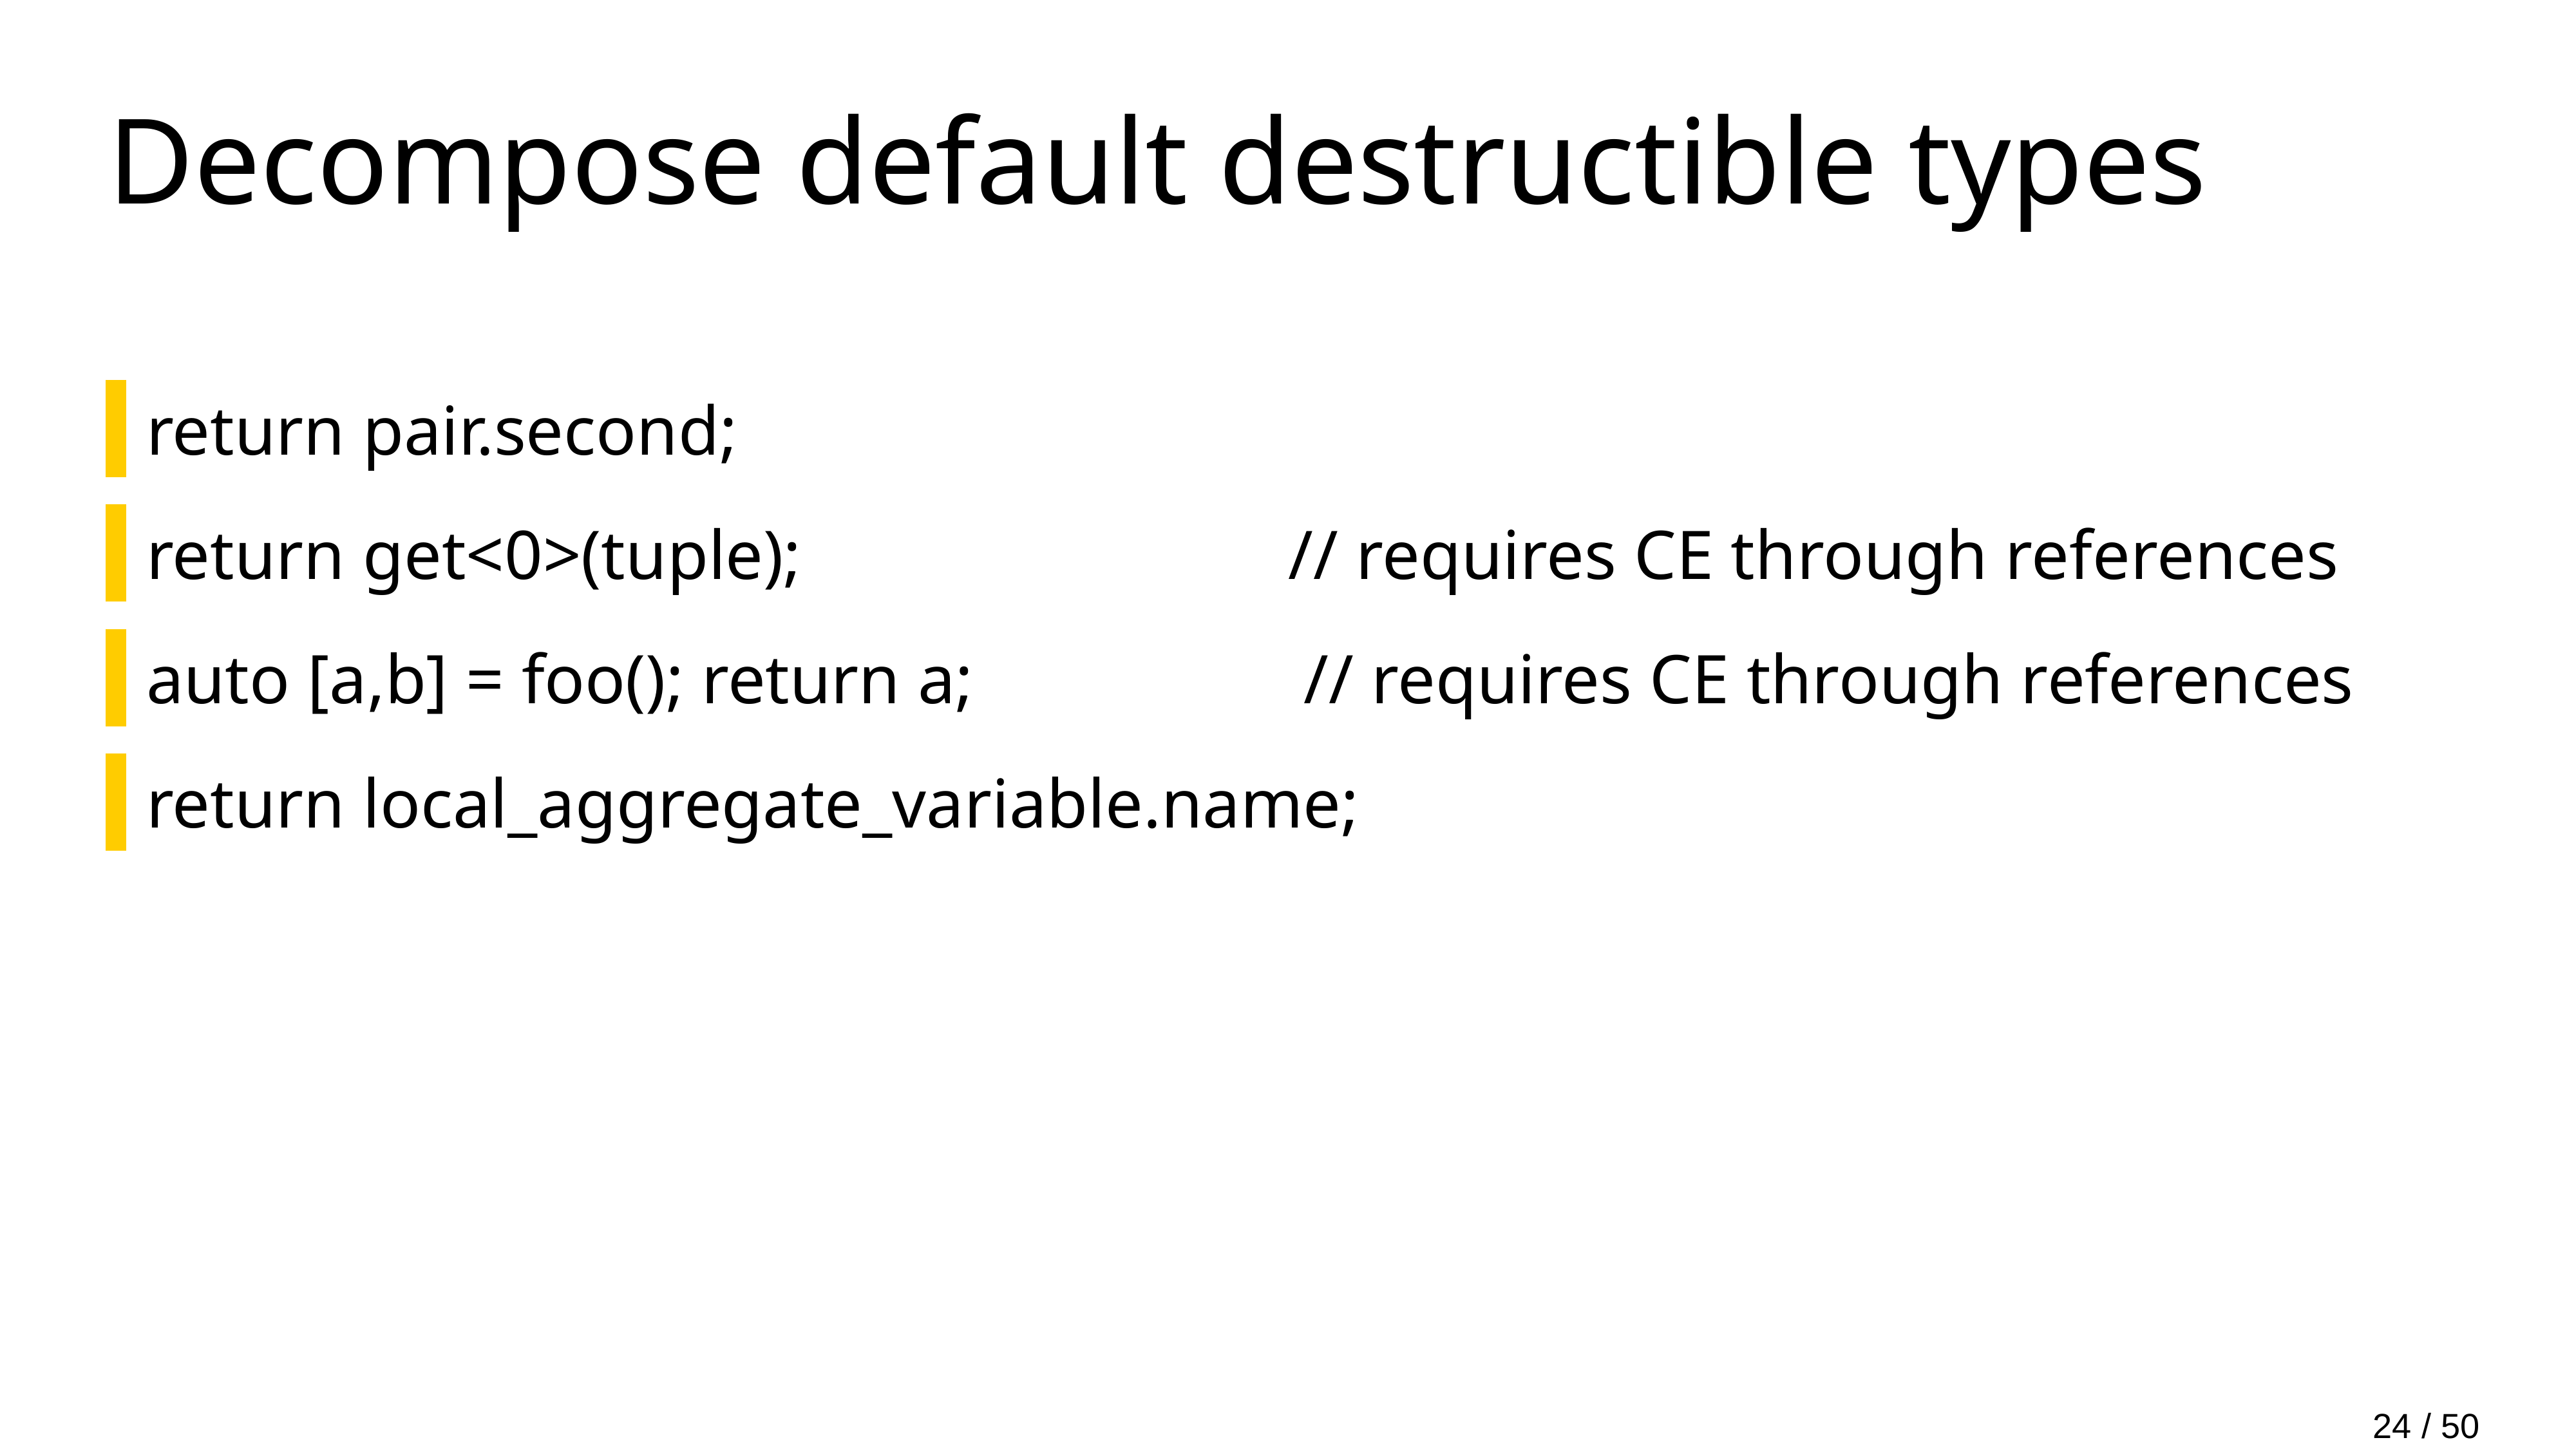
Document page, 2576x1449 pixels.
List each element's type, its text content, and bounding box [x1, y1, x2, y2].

text_box <number> / 50 [2363, 1402, 2576, 1449]
text_box return pair.second; return get<0>(tuple); // requires CE through references auto [a,b] = foo(); return a; // requires CE through references return local_aggregate_variable.name; [96, 364, 2512, 1419]
title Decompose default destructible types [108, 80, 2468, 242]
